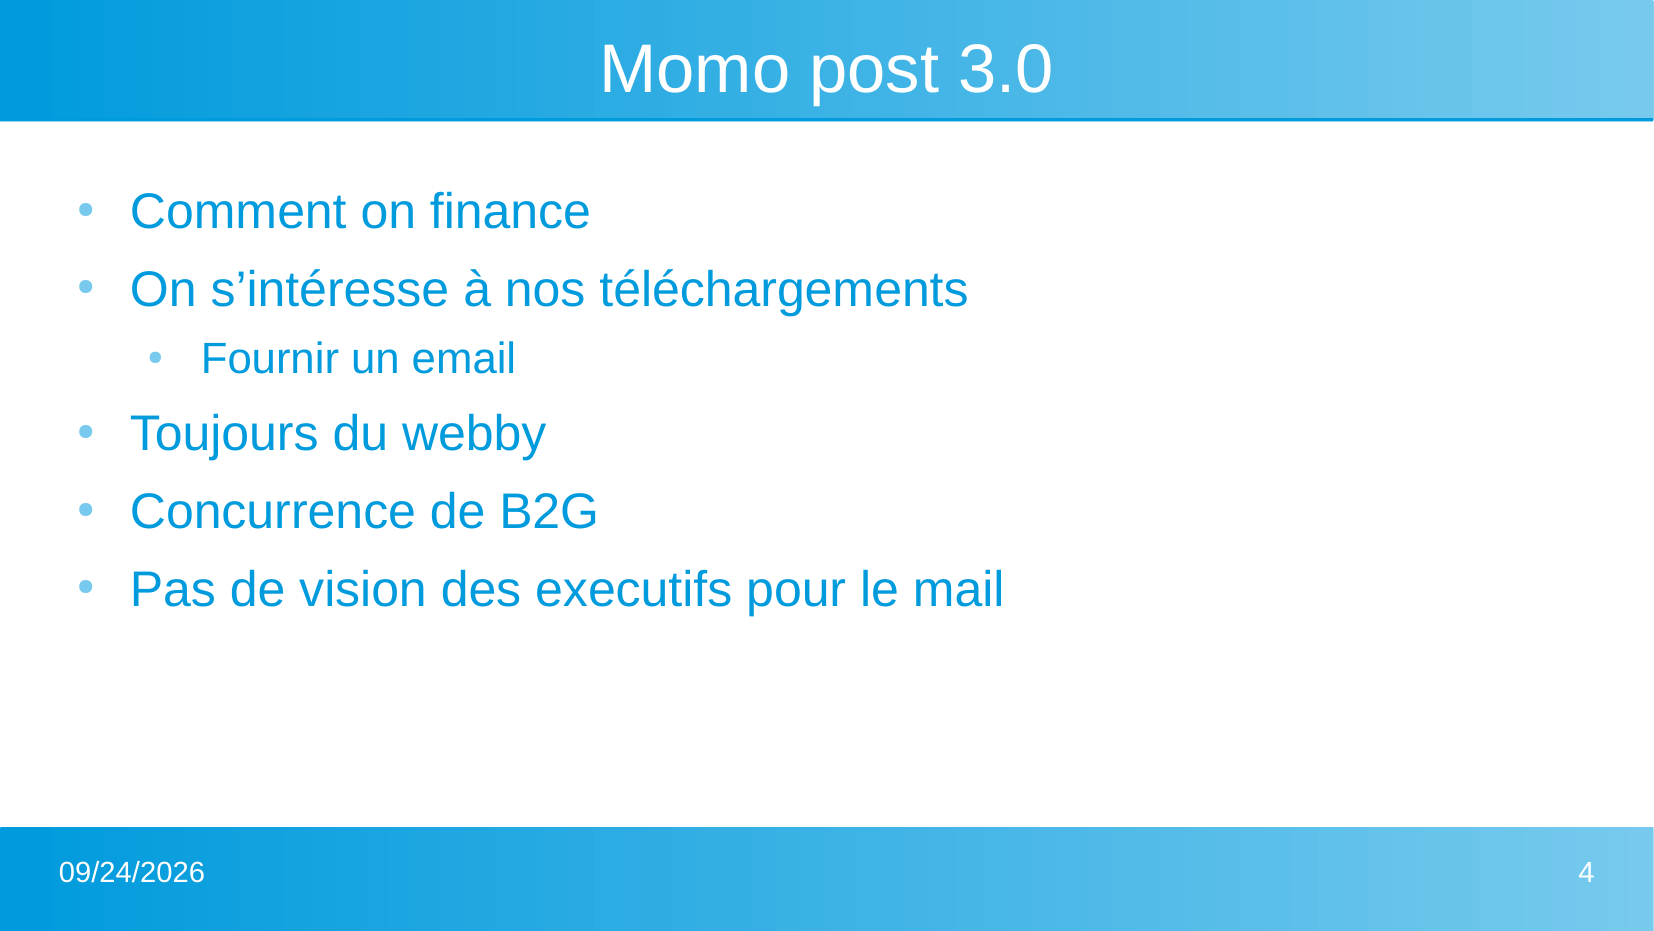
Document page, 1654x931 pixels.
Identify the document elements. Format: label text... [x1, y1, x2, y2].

list Comment on finance On s’intéresse à nos téléchargements Fournir un email Toujours du webby Concurrence de B2G Pas de vision des executifs pour le mail [59, 183, 1595, 774]
title Momo post 3.0 [59, 29, 1595, 108]
